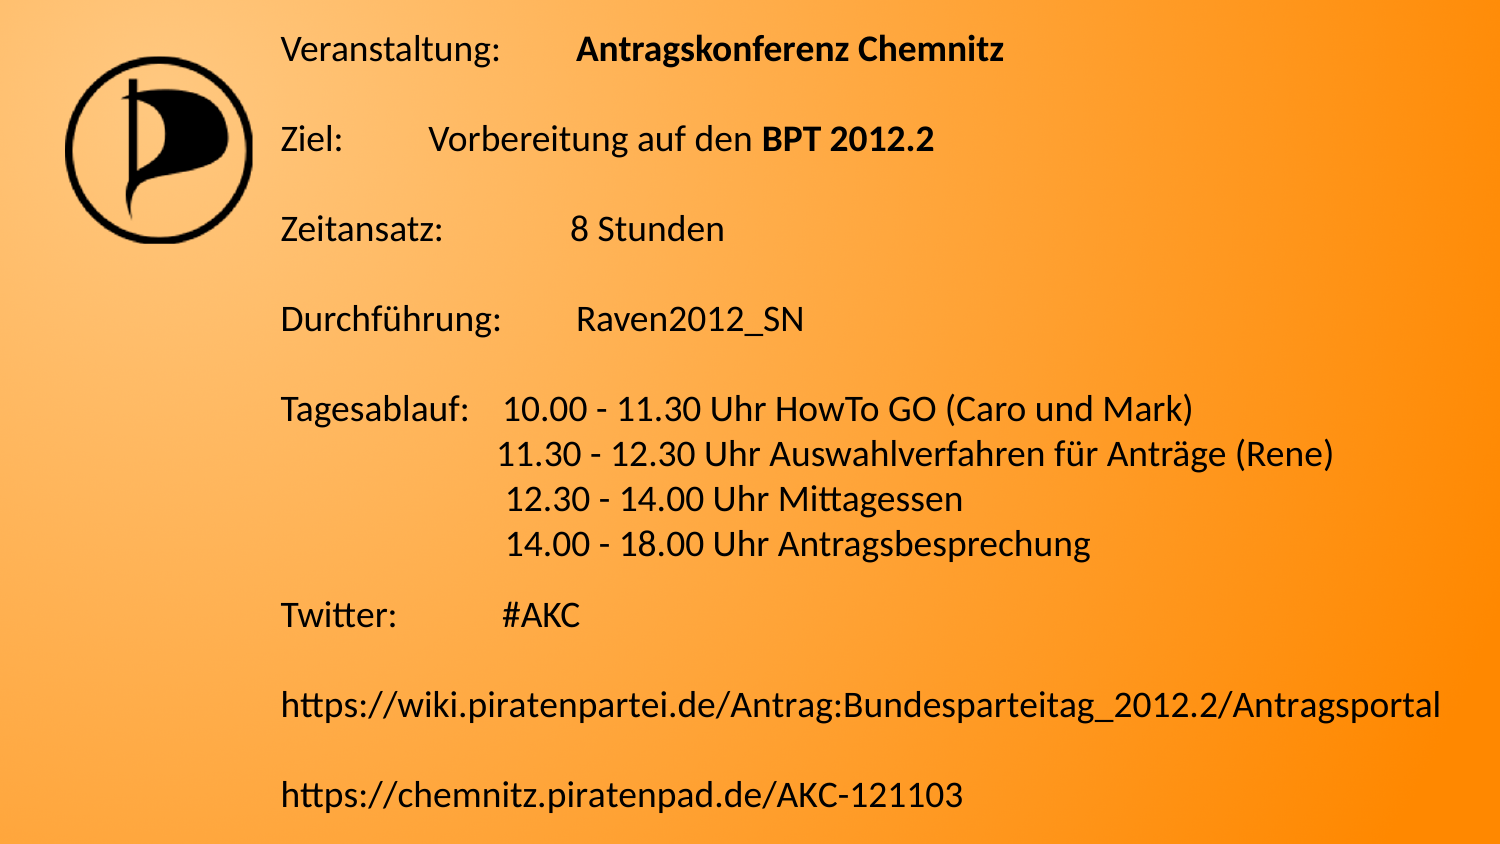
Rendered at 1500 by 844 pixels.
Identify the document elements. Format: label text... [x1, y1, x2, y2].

picture [0, 0, 1500, 844]
text_box Veranstaltung: Antragskonferenz Chemnitz Ziel: Vorbereitung auf den BPT 2012.2 Zeitansatz: 8 Stunden Durchführung: Raven2012_SN Tagesablauf: 10.00 - 11.30 Uhr HowTo GO (Caro und Mark) 11.30 - 12.30 Uhr Auswahlverfahren für Anträge (Rene) 12.30 - 14.00 Uhr Mittagessen 14.00 - 18.00 Uhr Antragsbesprechung Twitter: #AKC https://wiki.piratenpartei.de/Antrag:Bundesparteitag_2012.2/Antragsportal https://chemnitz.piratenpad.de/AKC-121103 [265, 16, 1500, 844]
